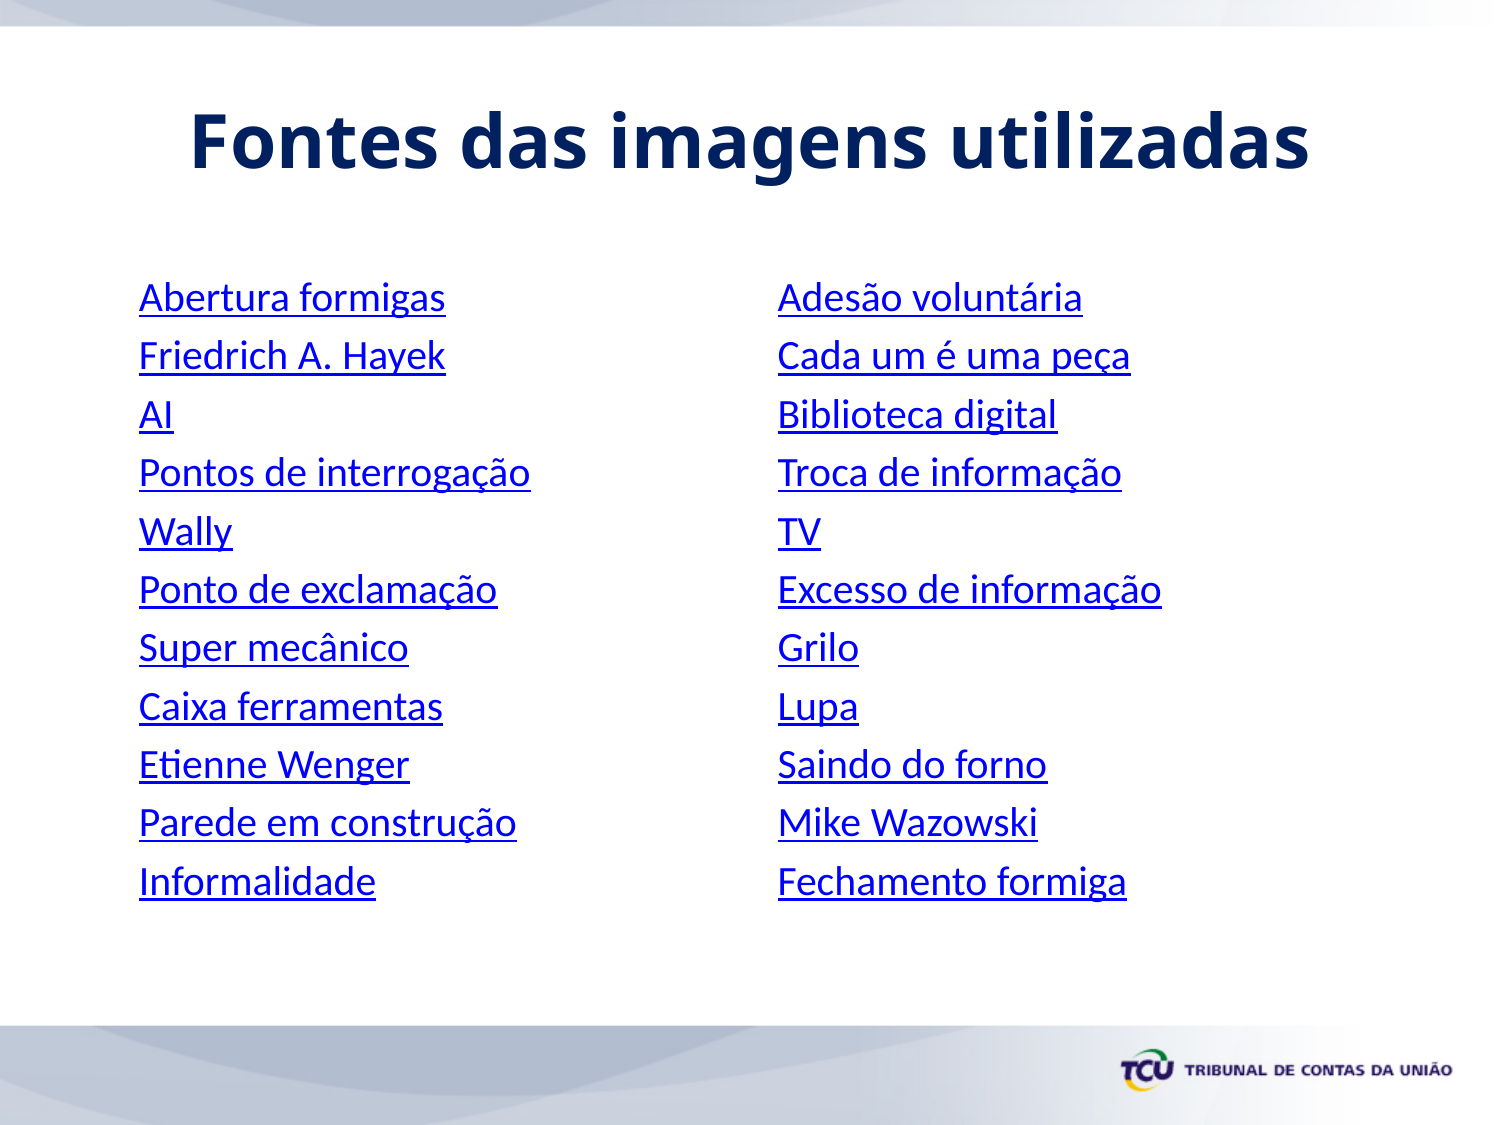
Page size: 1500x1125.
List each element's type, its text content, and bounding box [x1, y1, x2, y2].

picture [0, 0, 1500, 1125]
title Fontes das imagens utilizadas [75, 45, 1425, 233]
list Abertura formigas Friedrich A. Hayek AI Pontos de interrogação Wally Ponto de exclamação Super mecânico Caixa ferramentas Etienne Wenger Parede em construção Informalidade [123, 262, 762, 1005]
list Adesão voluntária Cada um é uma peça Biblioteca digital Troca de informação TV Excesso de informação Grilo Lupa Saindo do forno Mike Wazowski Fechamento formiga [762, 262, 1425, 1005]
